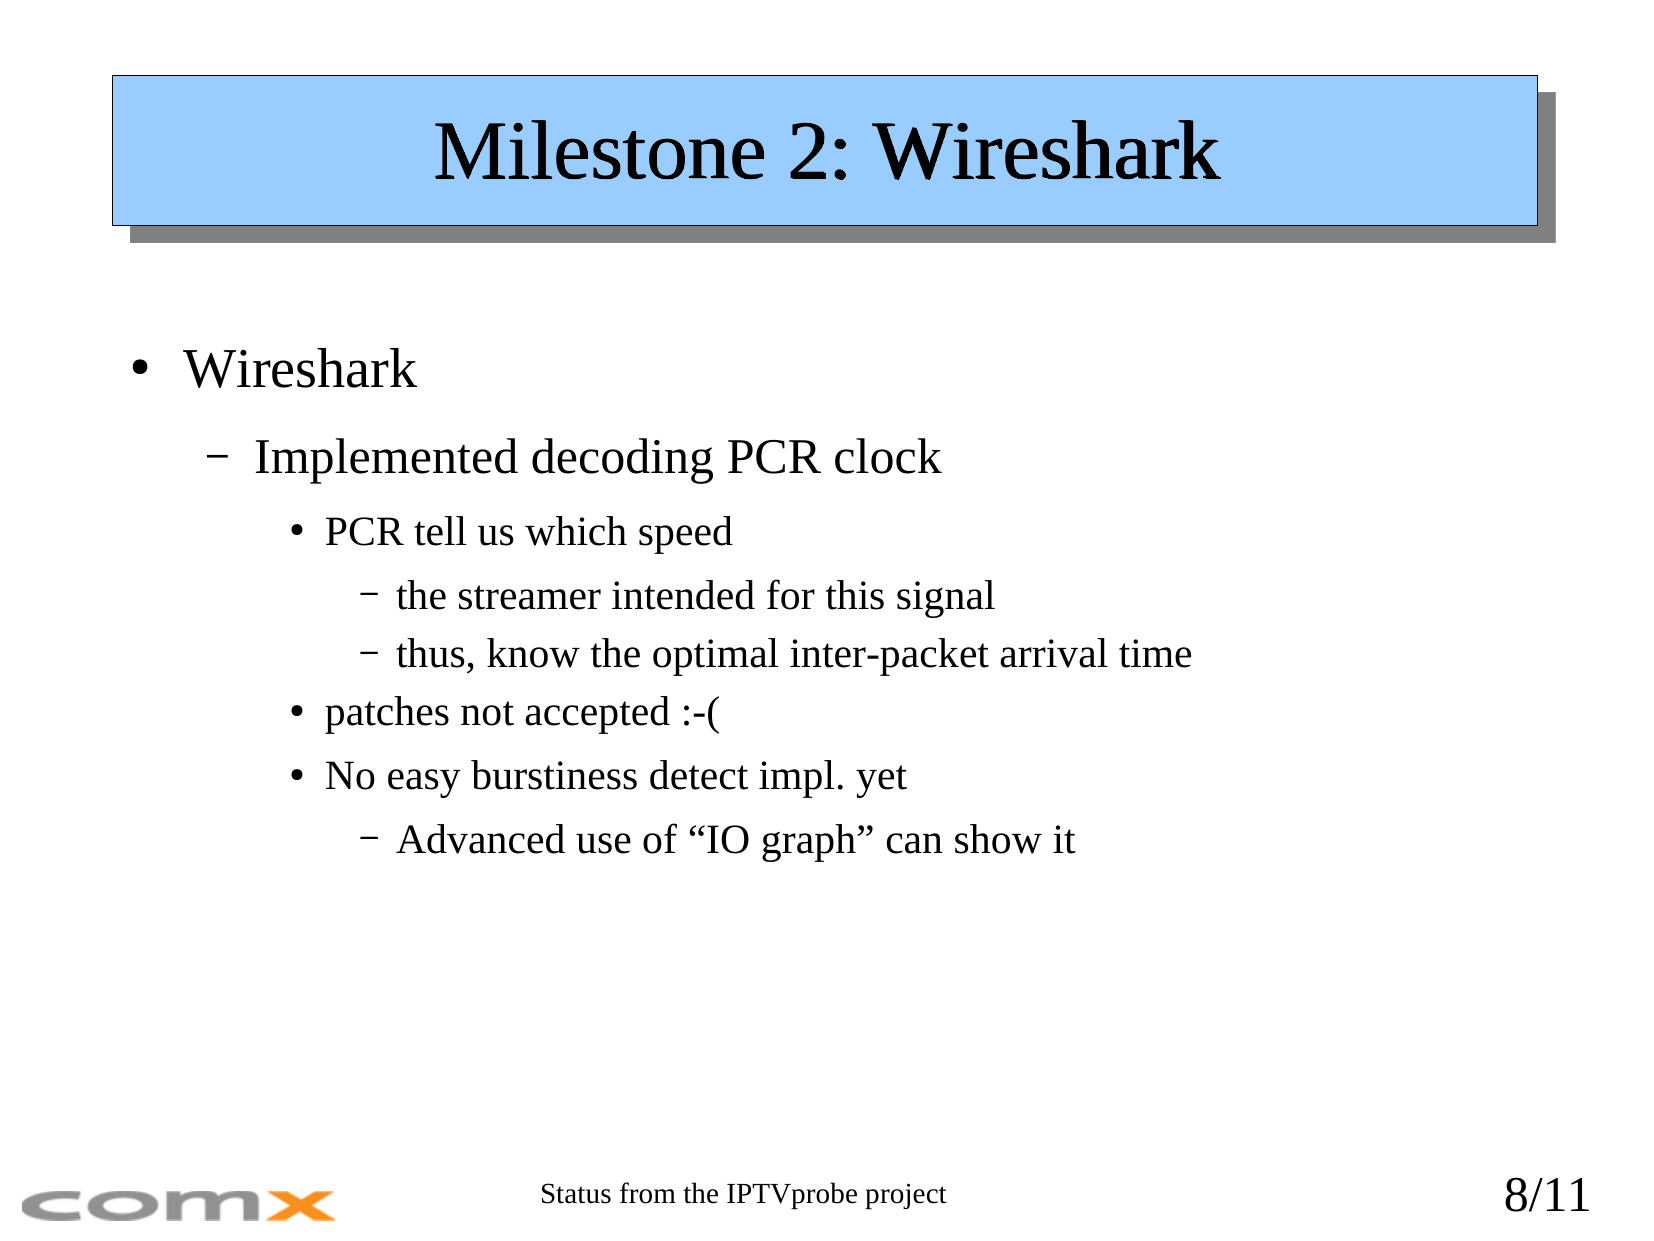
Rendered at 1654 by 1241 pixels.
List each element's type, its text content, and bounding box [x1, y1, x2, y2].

title Milestone 2: Wireshark [116, 75, 1538, 226]
list Wireshark Implemented decoding PCR clock PCR tell us which speed the streamer intended for this signal thus, know the optimal inter-packet arrival time patches not accepted :-( No easy burstiness detect impl. yet Advanced use of “IO graph” can show it [112, 337, 1538, 1126]
picture [21, 1191, 335, 1221]
